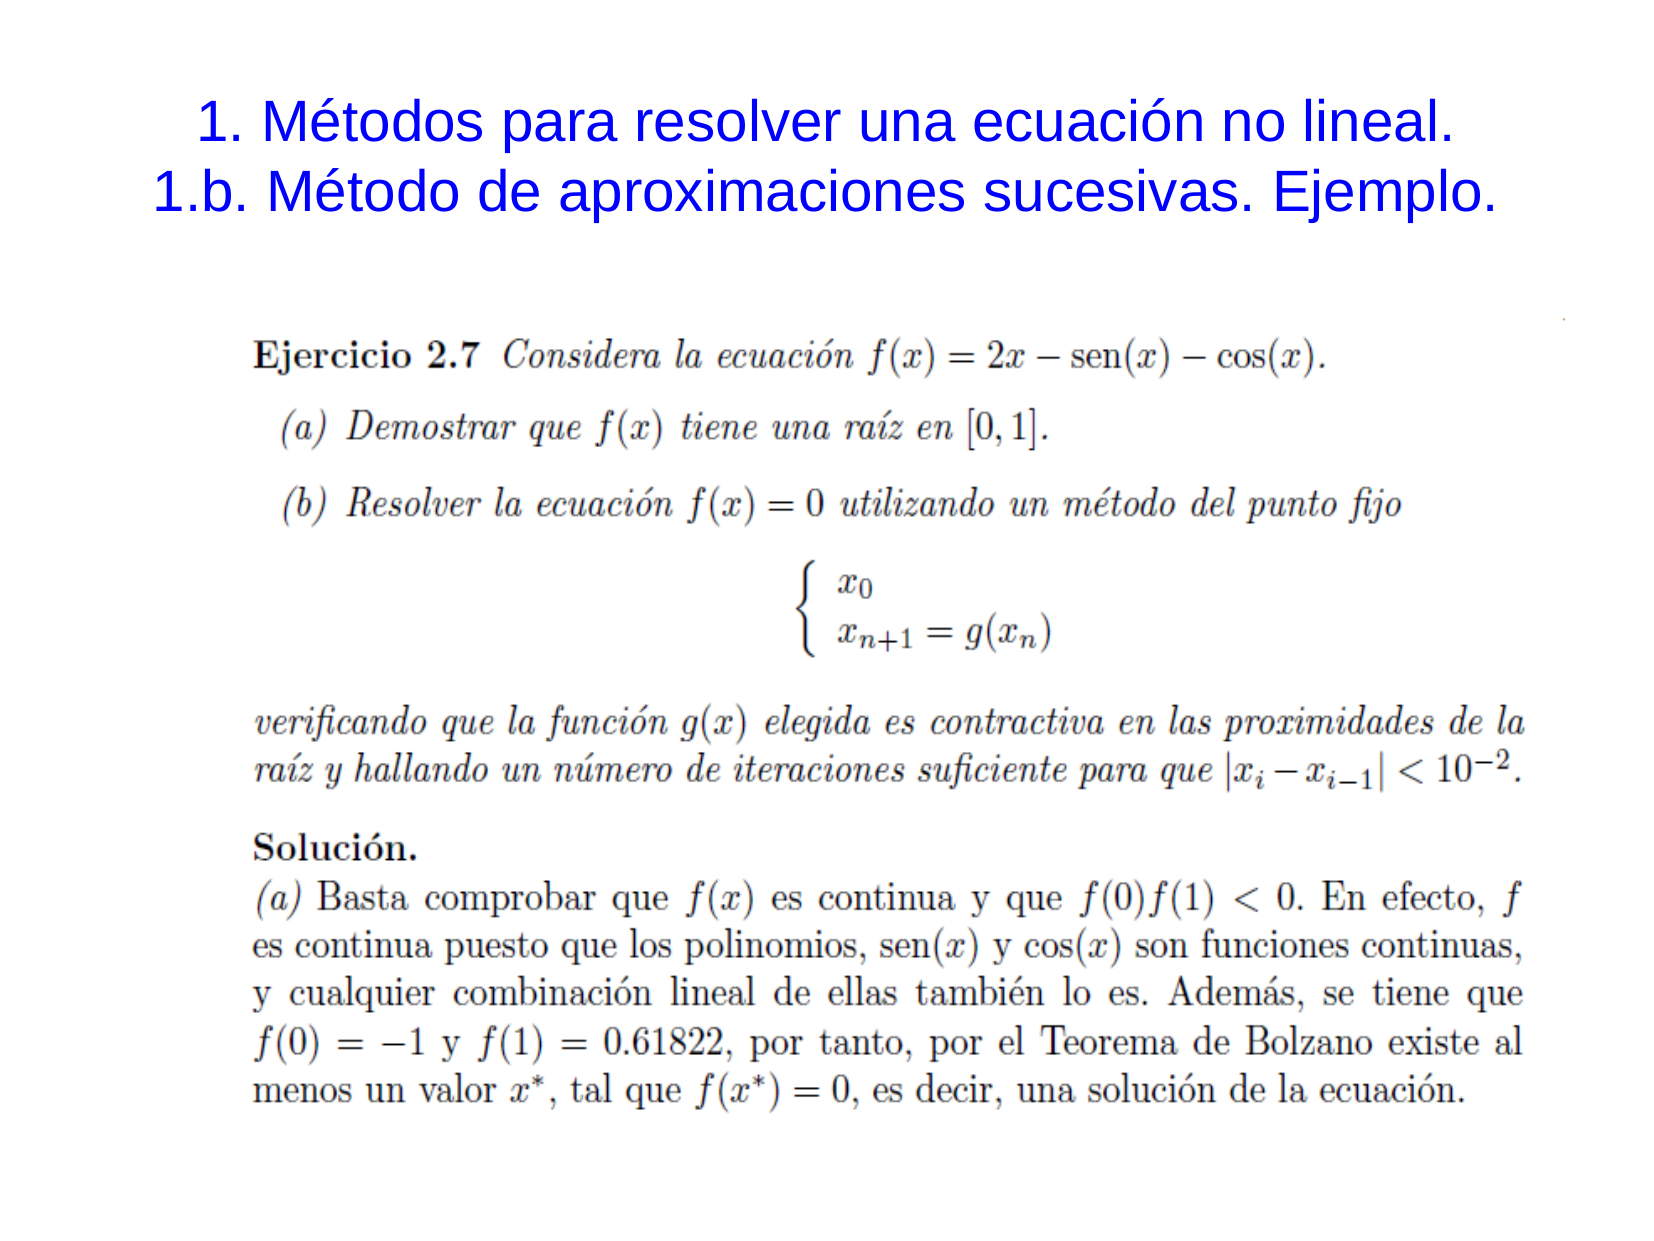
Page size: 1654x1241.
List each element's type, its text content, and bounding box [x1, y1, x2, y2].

picture [186, 295, 1565, 1152]
title 1. Métodos para resolver una ecuación no lineal. 1.b. Método de aproximaciones sucesivas. Ejemplo. [82, 49, 1571, 257]
